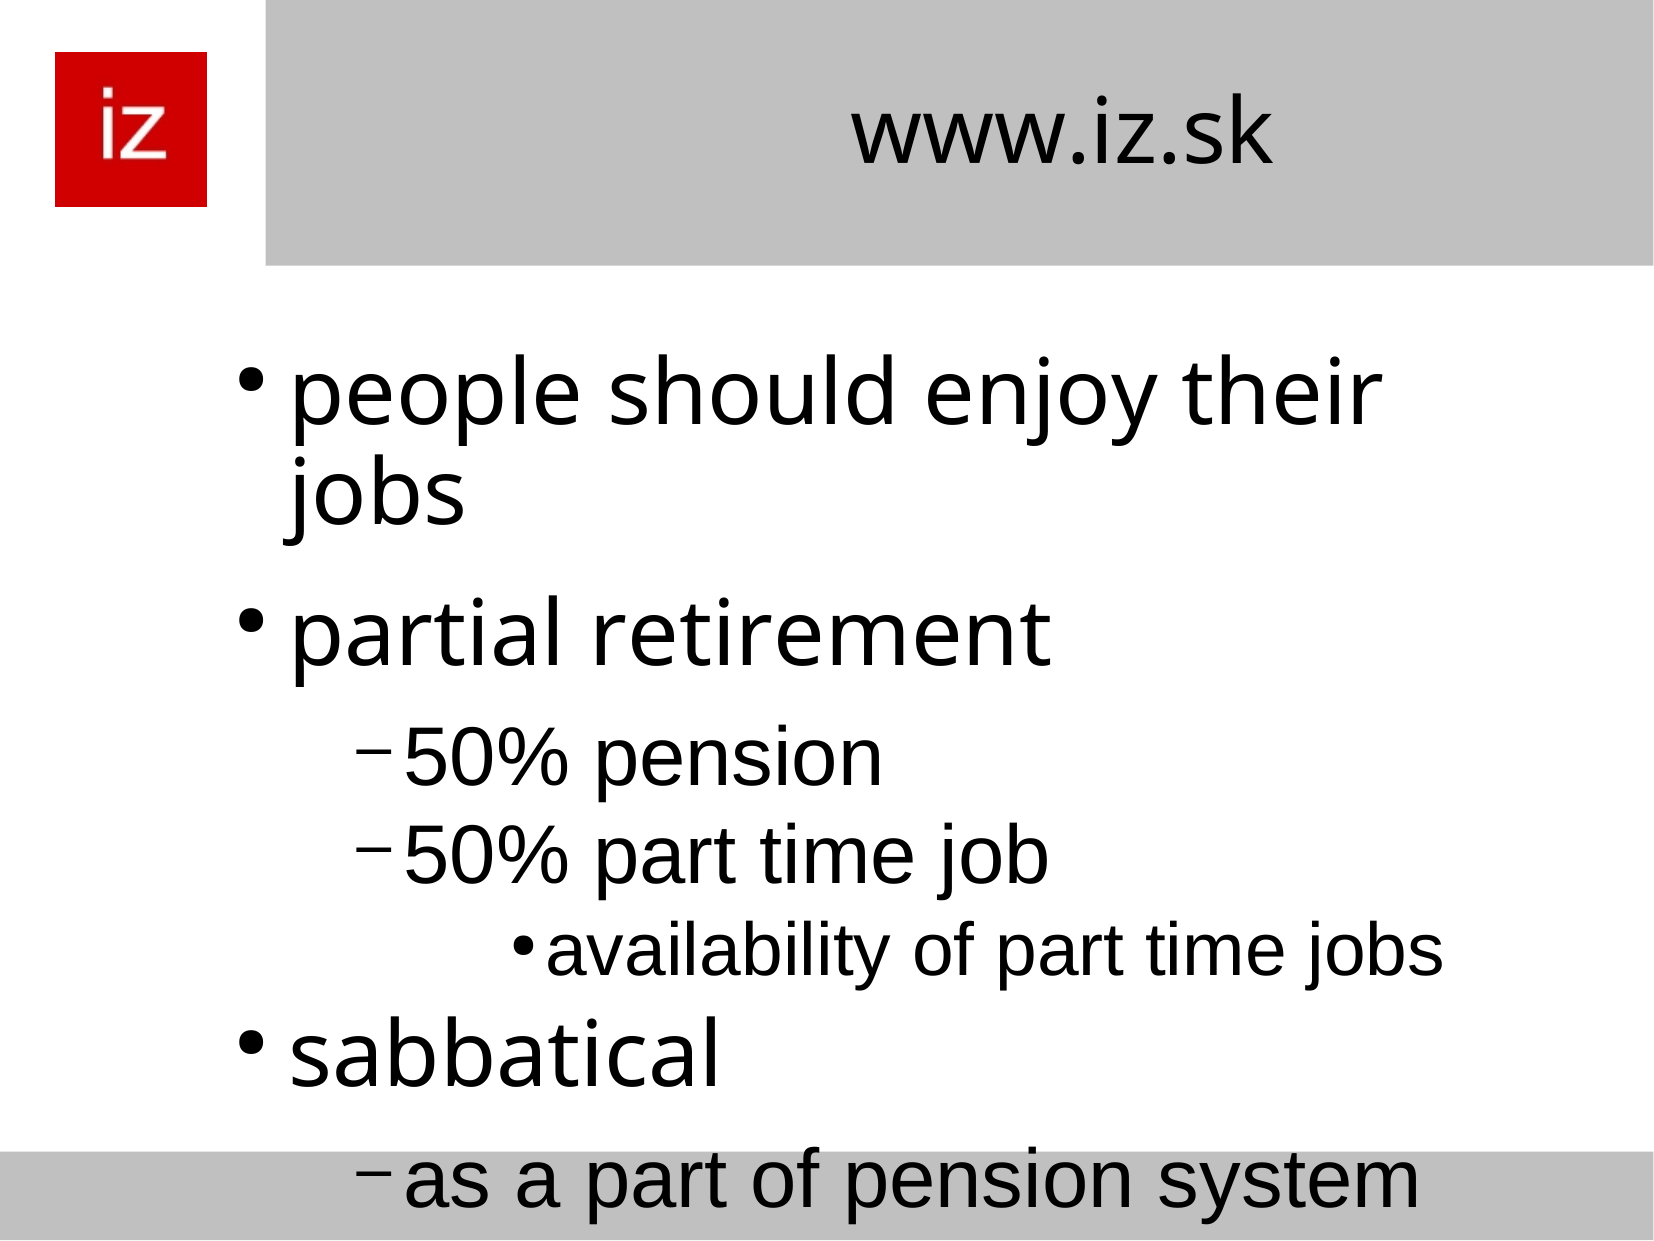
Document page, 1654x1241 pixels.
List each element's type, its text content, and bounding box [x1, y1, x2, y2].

title www.iz.sk [561, 29, 1565, 237]
list people should enjoy their jobs partial retirement 50% pension 50% part time job availability of part time jobs sabbatical as a part of pension system [121, 344, 1533, 1126]
picture [55, 52, 207, 207]
